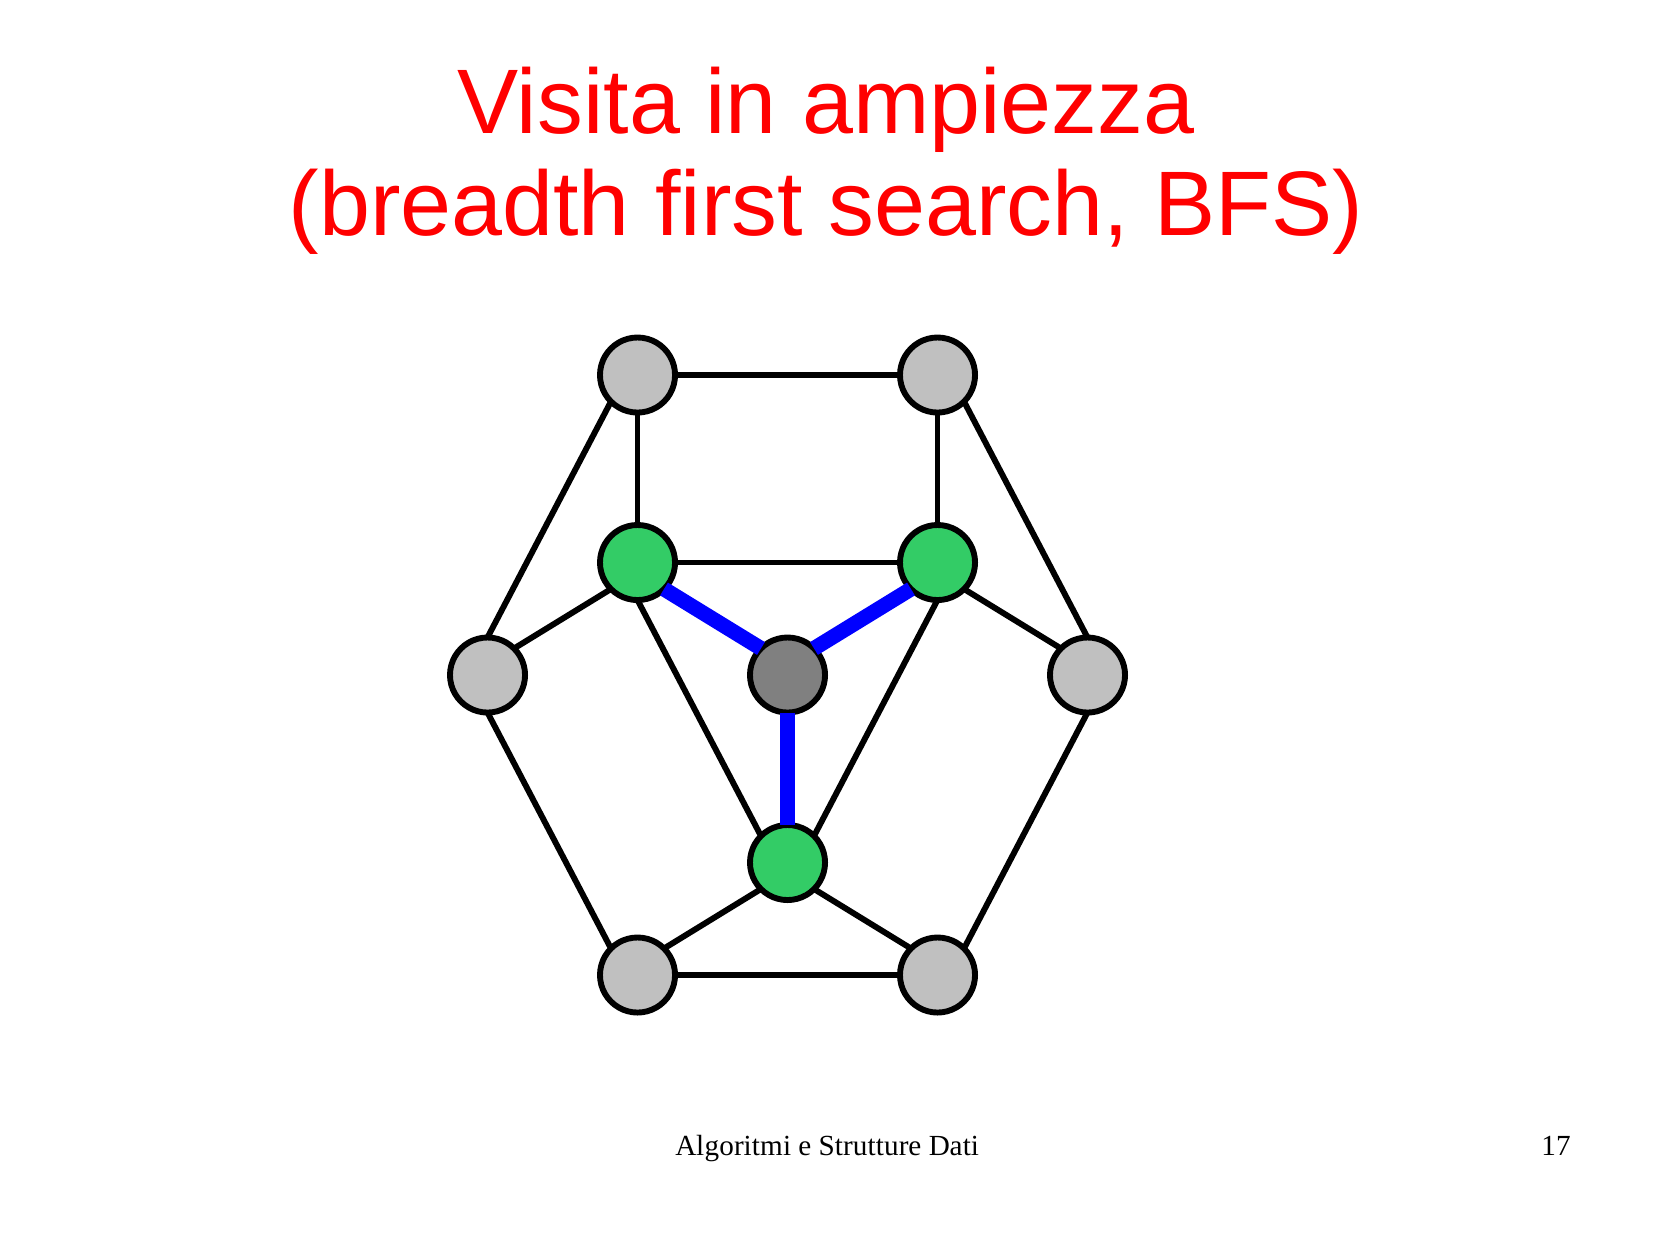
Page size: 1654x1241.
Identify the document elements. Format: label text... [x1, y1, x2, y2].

text_box [900, 337, 976, 413]
text_box [1050, 637, 1126, 713]
text_box [750, 825, 826, 901]
text_box [450, 637, 526, 713]
text_box [600, 337, 675, 413]
text_box [900, 525, 976, 600]
title Visita in ampiezza (breadth first search, BFS) [82, 49, 1571, 257]
text_box [750, 637, 826, 713]
text_box [600, 525, 675, 600]
text_box [600, 937, 675, 1013]
text_box [900, 937, 976, 1013]
